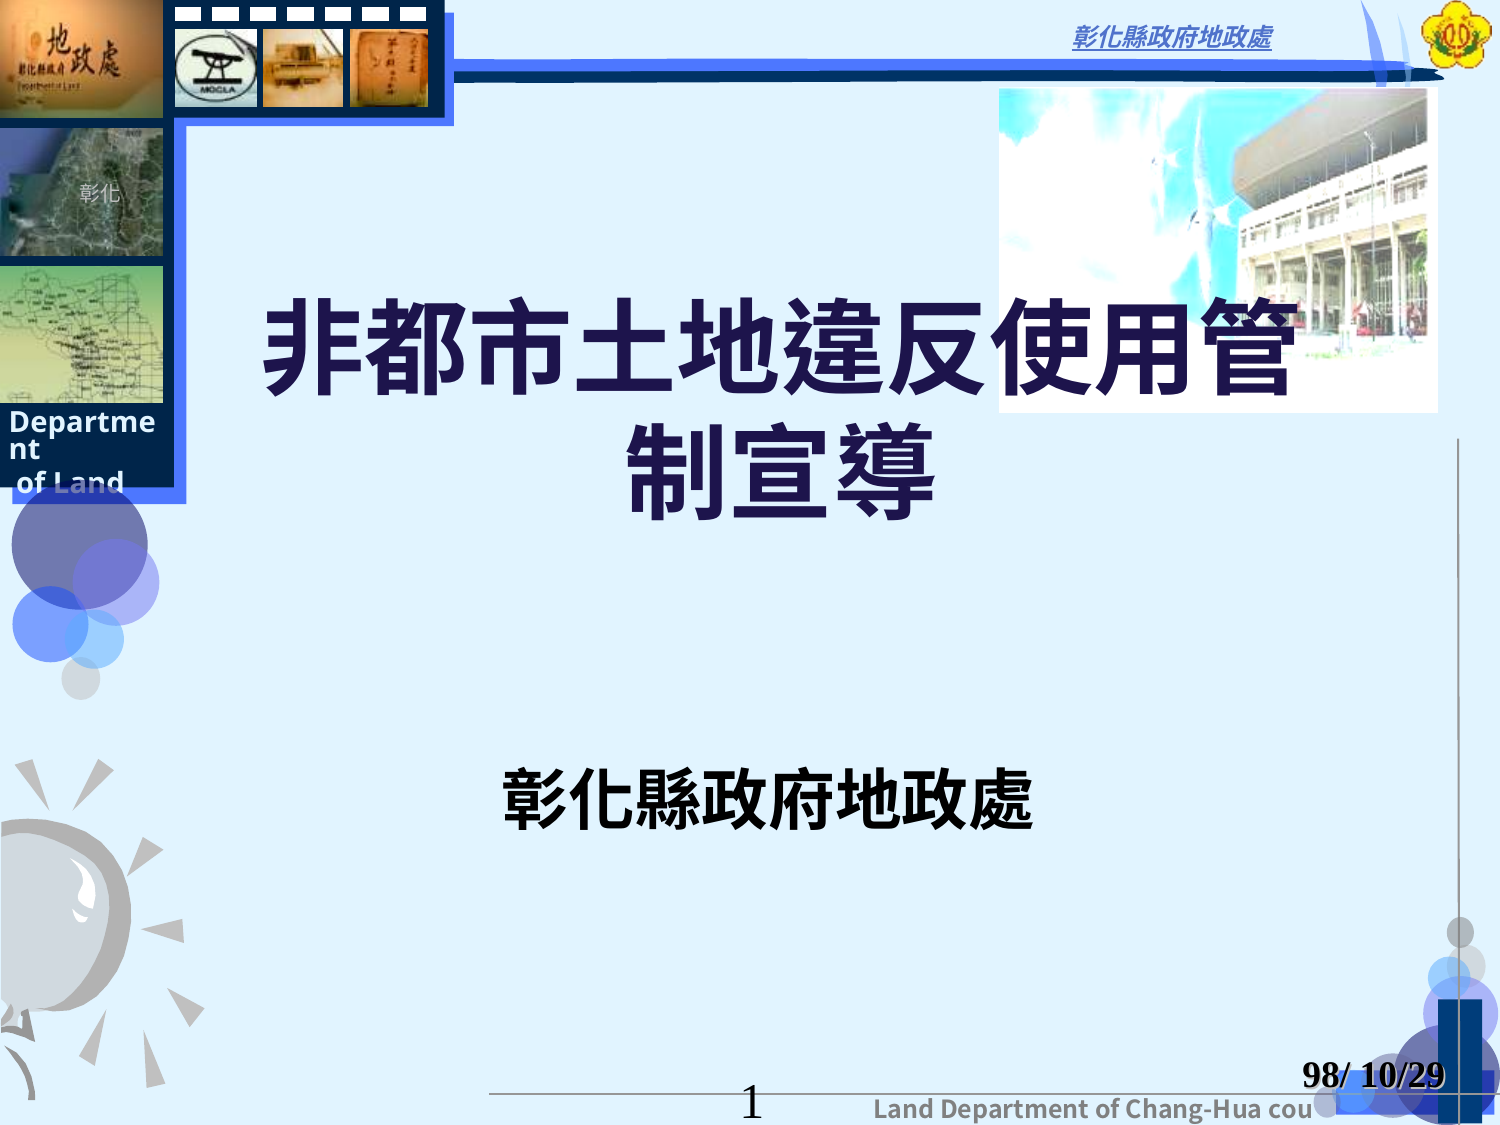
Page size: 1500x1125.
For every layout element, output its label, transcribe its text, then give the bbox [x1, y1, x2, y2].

picture [350, 29, 428, 107]
picture [1420, 0, 1492, 71]
text_box 非都市土地違反使用管制宣導 [212, 274, 1351, 541]
picture [0, 266, 163, 403]
picture [263, 29, 343, 107]
picture [999, 87, 1438, 413]
text_box 彰化縣政府地政處 [237, 749, 1300, 1089]
picture [175, 29, 257, 107]
picture [0, 0, 163, 118]
picture [0, 128, 163, 256]
